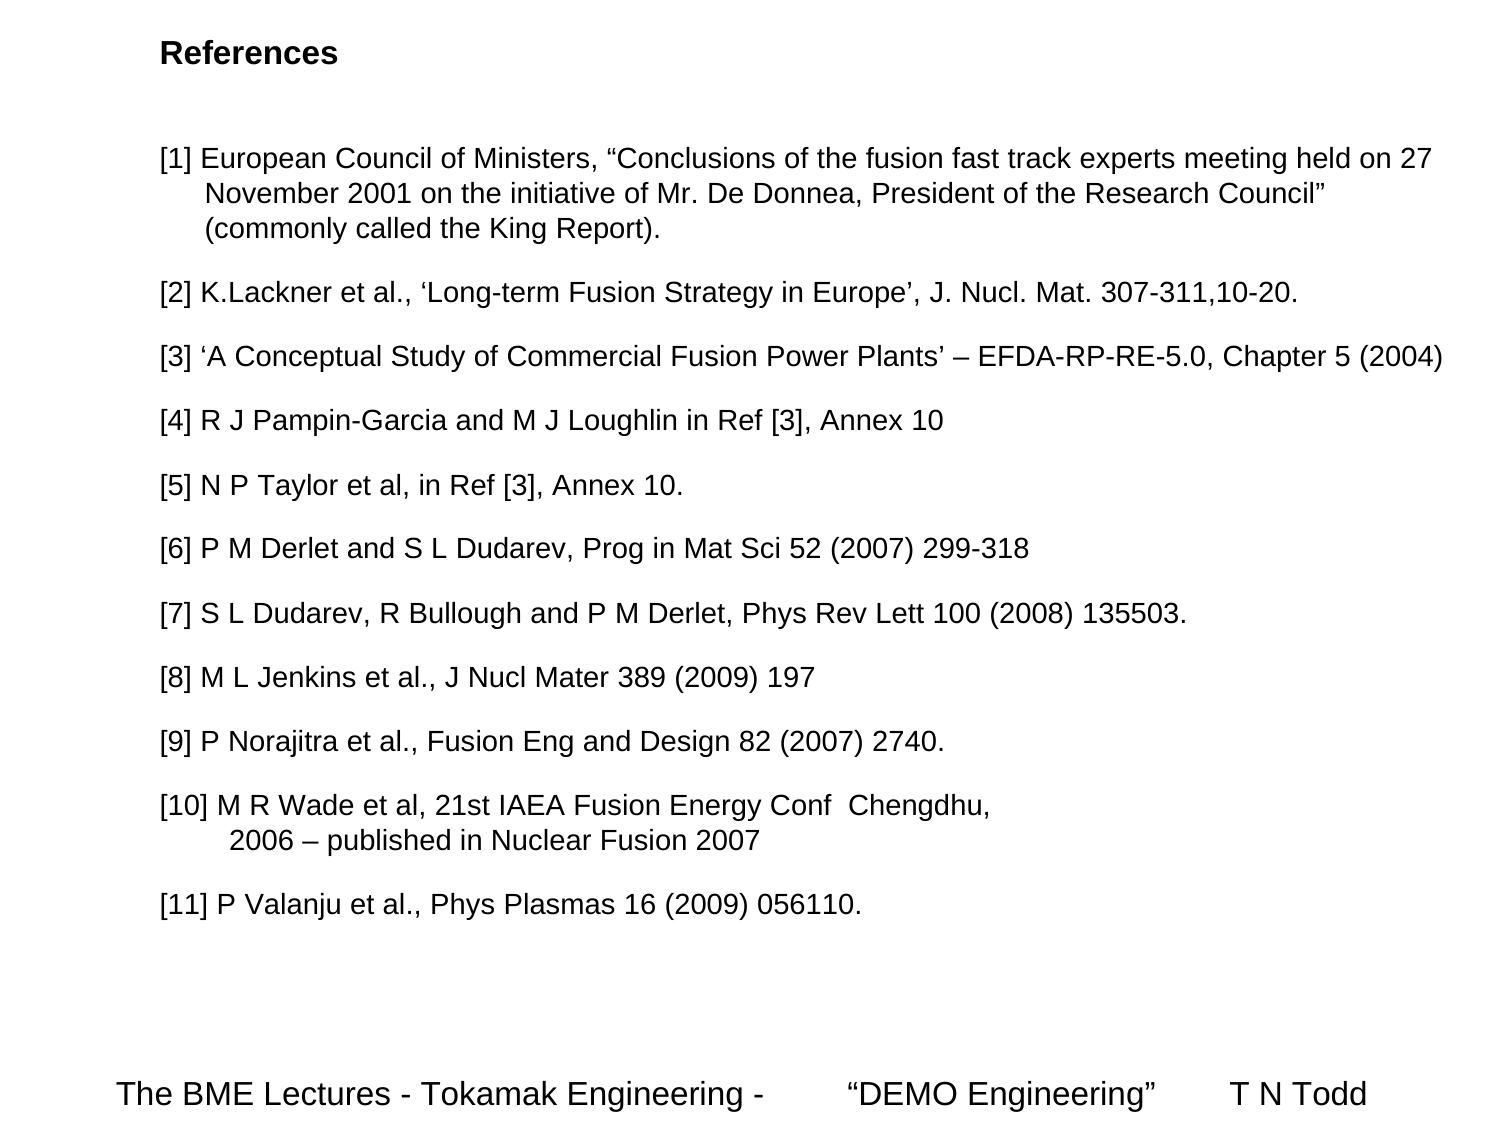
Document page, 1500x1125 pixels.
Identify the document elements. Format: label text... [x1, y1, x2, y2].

text_box References [1] European Council of Ministers, “Conclusions of the fusion fast track experts meeting held on 27 November 2001 on the initiative of Mr. De Donnea, President of the Research Council” (commonly called the King Report). [2] K.Lackner et al., ‘Long-term Fusion Strategy in Europe’, J. Nucl. Mat. 307-311,10-20. [3] ‘A Conceptual Study of Commercial Fusion Power Plants’ – EFDA-RP-RE-5.0, Chapter 5 (2004) [4] R J Pampin-Garcia and M J Loughlin in Ref [3], Annex 10 [5] N P Taylor et al, in Ref [3], Annex 10. [6] P M Derlet and S L Dudarev, Prog in Mat Sci 52 (2007) 299-318 [7] S L Dudarev, R Bullough and P M Derlet, Phys Rev Lett 100 (2008) 135503. [8] M L Jenkins et al., J Nucl Mater 389 (2009) 197 [9] P Norajitra et al., Fusion Eng and Design 82 (2007) 2740. [10] M R Wade et al, 21st IAEA Fusion Energy Conf Chengdhu, 2006 – published in Nuclear Fusion 2007 [11] P Valanju et al., Phys Plasmas 16 (2009) 056110. [41, 30, 1477, 941]
